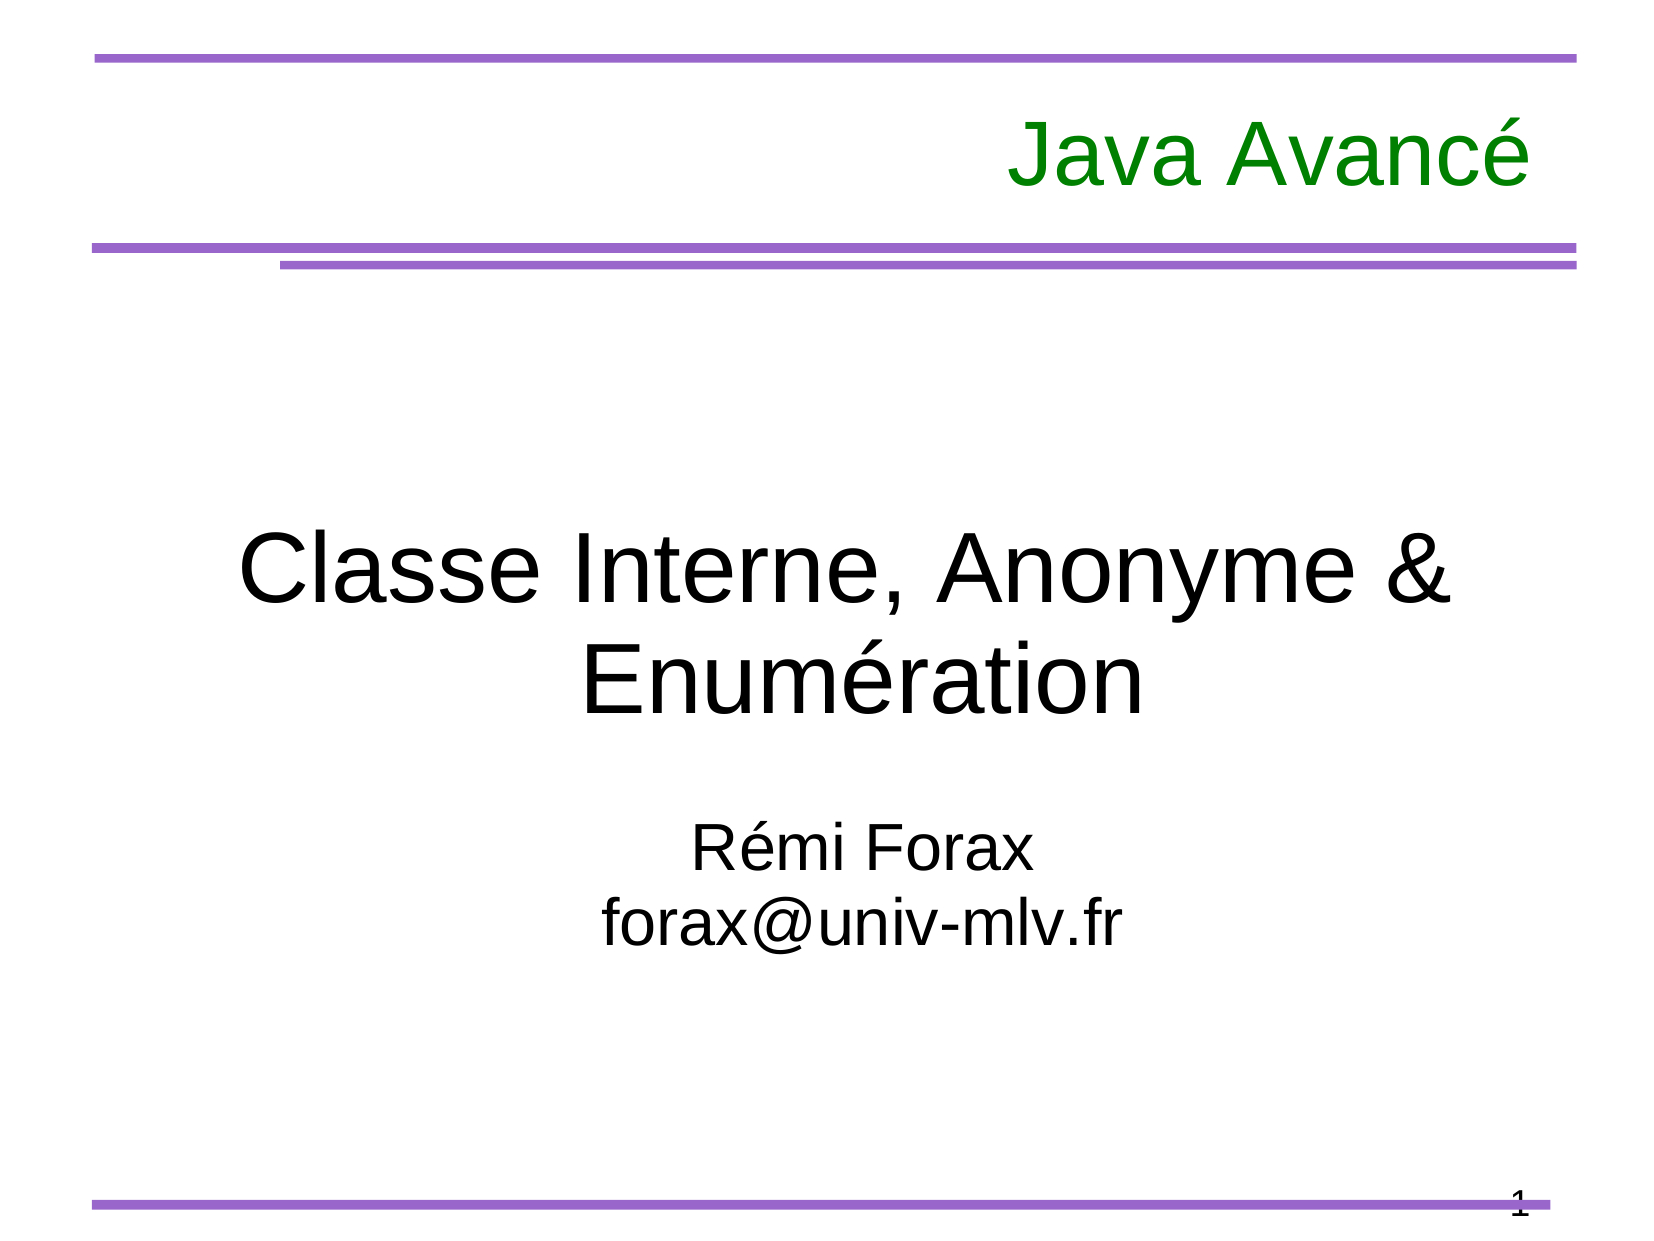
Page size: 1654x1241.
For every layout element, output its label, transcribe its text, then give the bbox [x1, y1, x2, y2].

subtitle Classe Interne, Anonyme & Enumération Rémi Forax forax@univ-mlv.fr [121, 344, 1534, 1127]
title Java Avancé [121, 49, 1534, 257]
